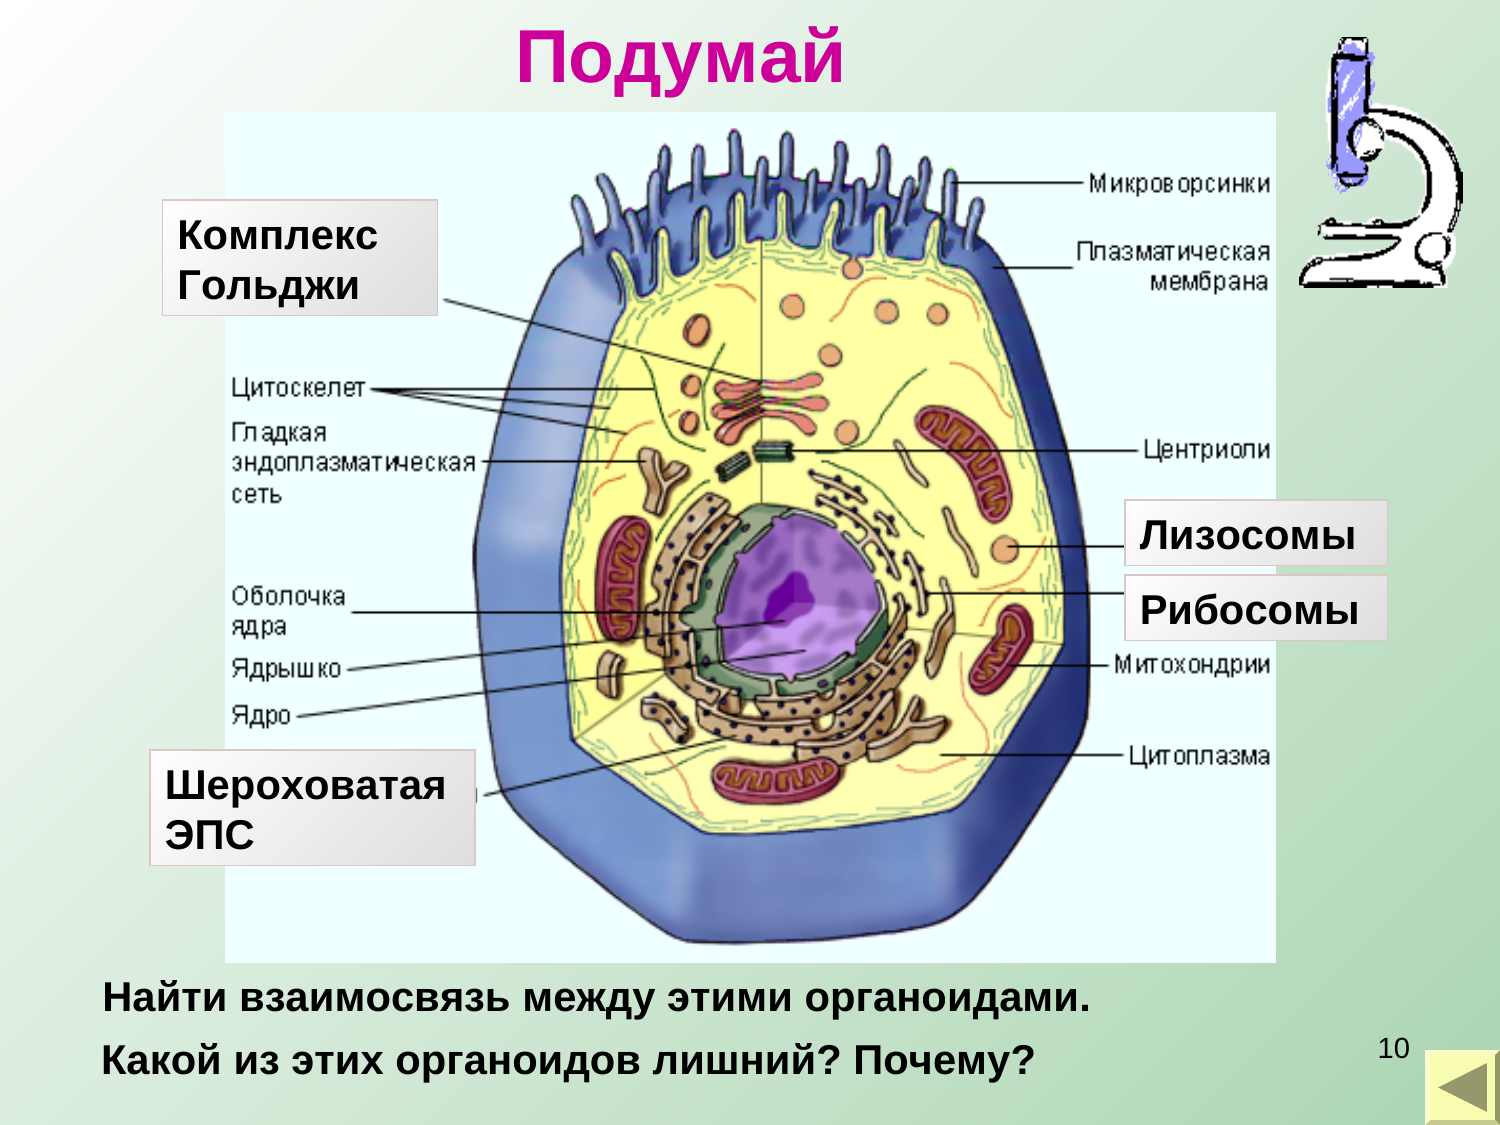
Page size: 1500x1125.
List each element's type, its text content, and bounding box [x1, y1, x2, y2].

picture [225, 112, 1276, 963]
text_box Комплекс Гольджи [162, 199, 438, 316]
picture [1299, 37, 1463, 288]
text_box Рибосомы [1124, 575, 1388, 641]
text_box Шероховатая ЭПС [149, 749, 475, 866]
text_box Подумай [500, 0, 883, 106]
text_box [1427, 1050, 1500, 1125]
text_box Какой из этих органоидов лишний? Почему? [86, 1025, 1052, 1091]
text_box Лизосомы [1124, 500, 1388, 566]
text_box Найти взаимосвязь между этими органоидами. [87, 962, 1113, 1028]
